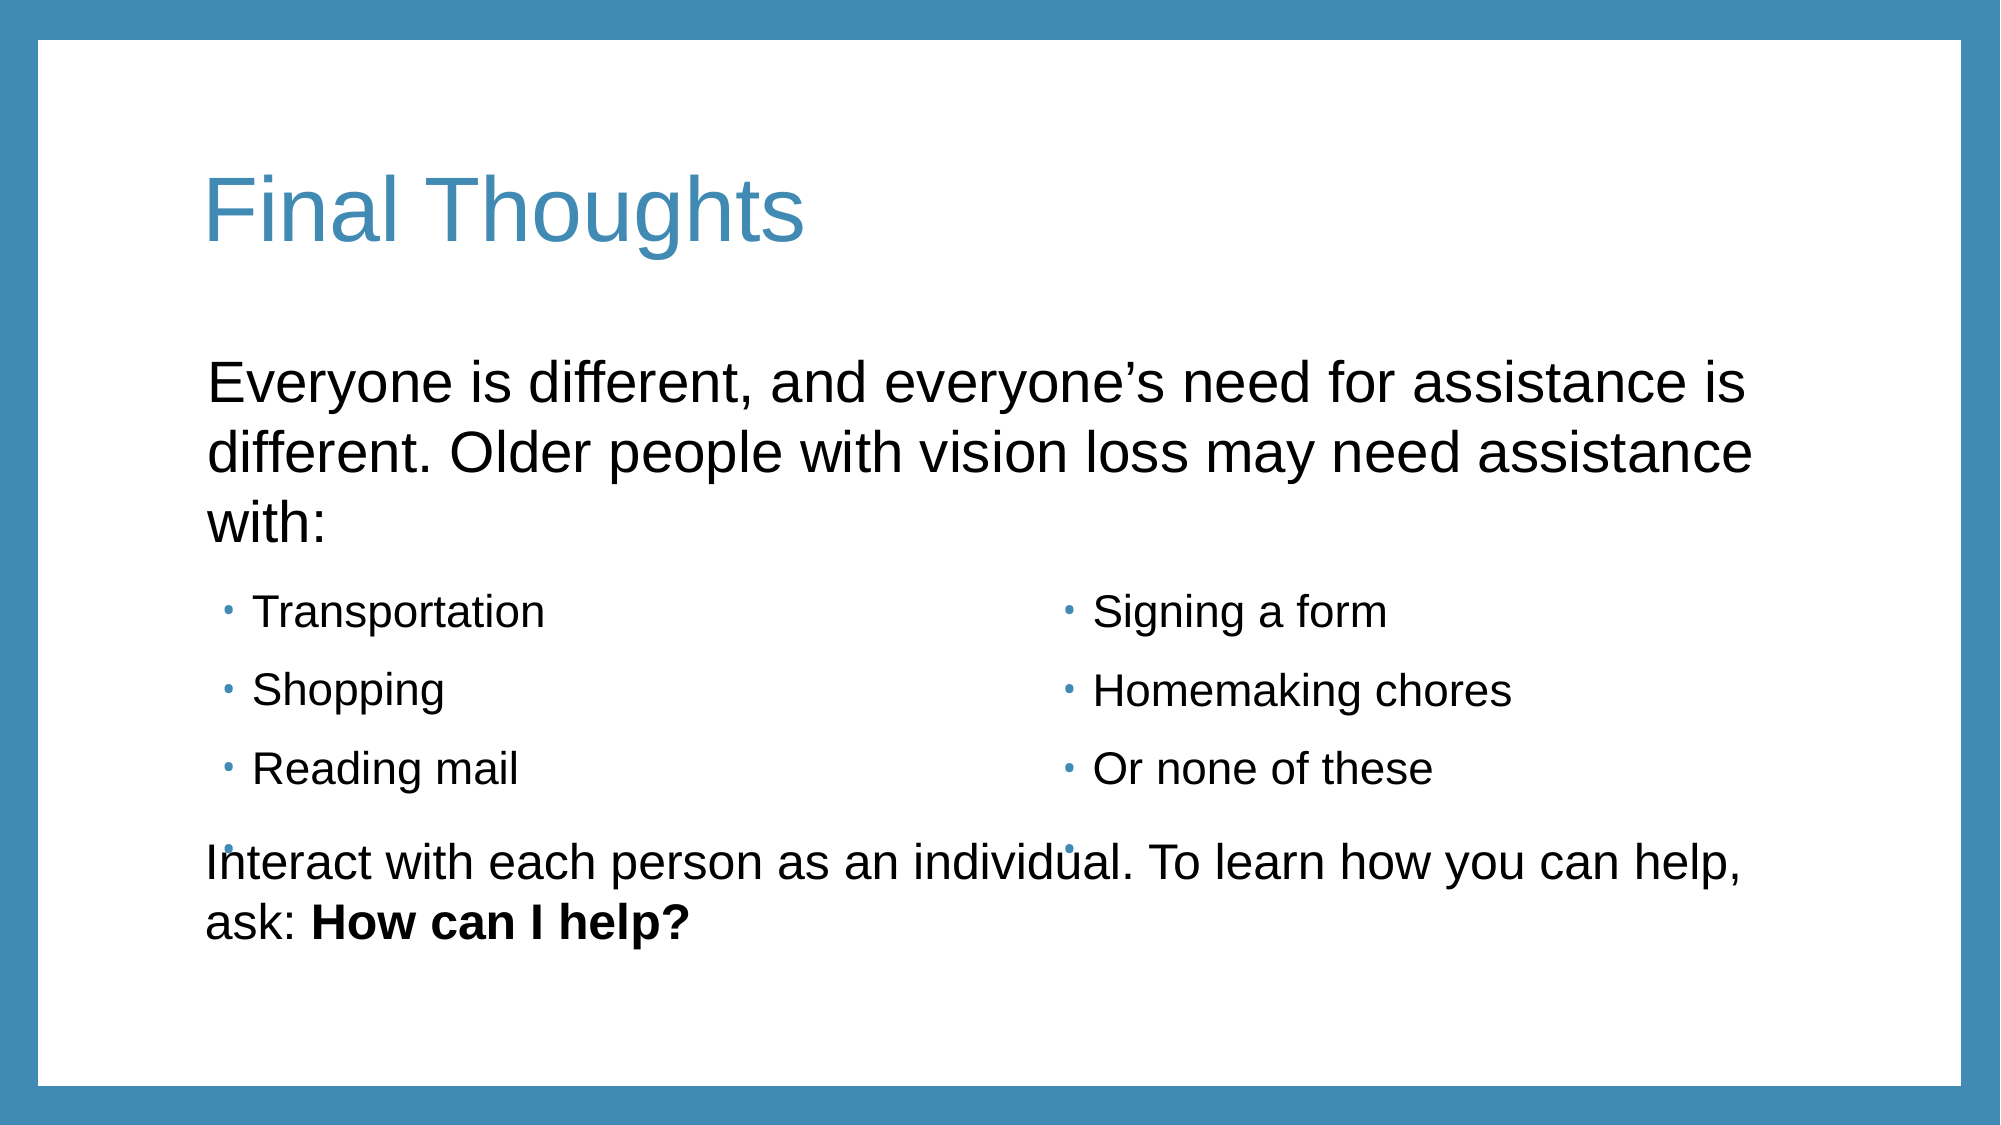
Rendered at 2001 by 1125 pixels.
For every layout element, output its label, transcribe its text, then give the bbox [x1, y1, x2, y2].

text_box Interact with each person as an individual. To learn how you can help, ask: How can I help? [189, 821, 1810, 959]
text_box Everyone is different, and everyone’s need for assistance is different. Older people with vision loss may need assistance with: [192, 337, 1813, 565]
list Signing a form Homemaking chores Or none of these [1032, 580, 1813, 803]
title Final Thoughts [187, 99, 1808, 323]
list Transportation Shopping Reading mail [191, 579, 972, 803]
